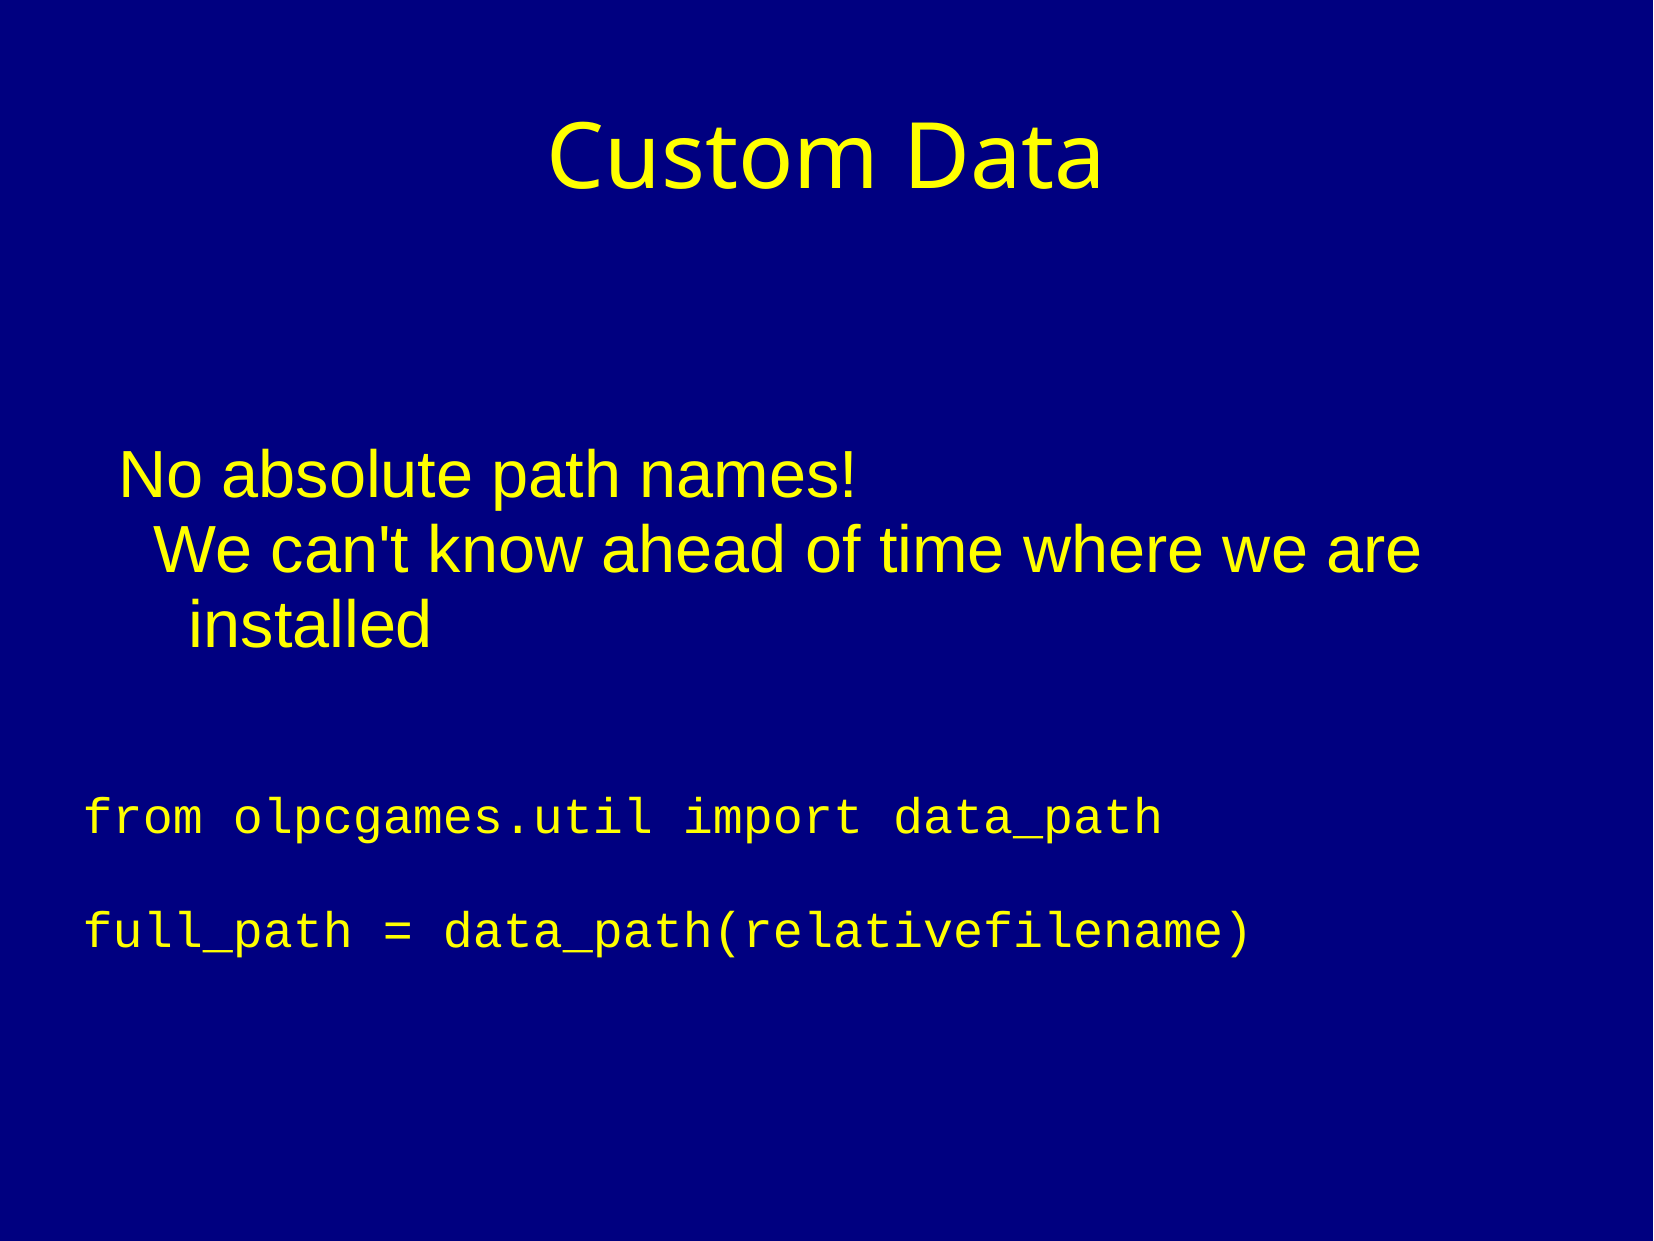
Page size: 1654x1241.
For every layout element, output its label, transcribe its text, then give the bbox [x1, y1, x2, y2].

title Custom Data [82, 49, 1571, 257]
subtitle No absolute path names! We can't know ahead of time where we are installed from olpcgames.util import data_path full_path = data_path(relativefilename) [82, 290, 1571, 1109]
